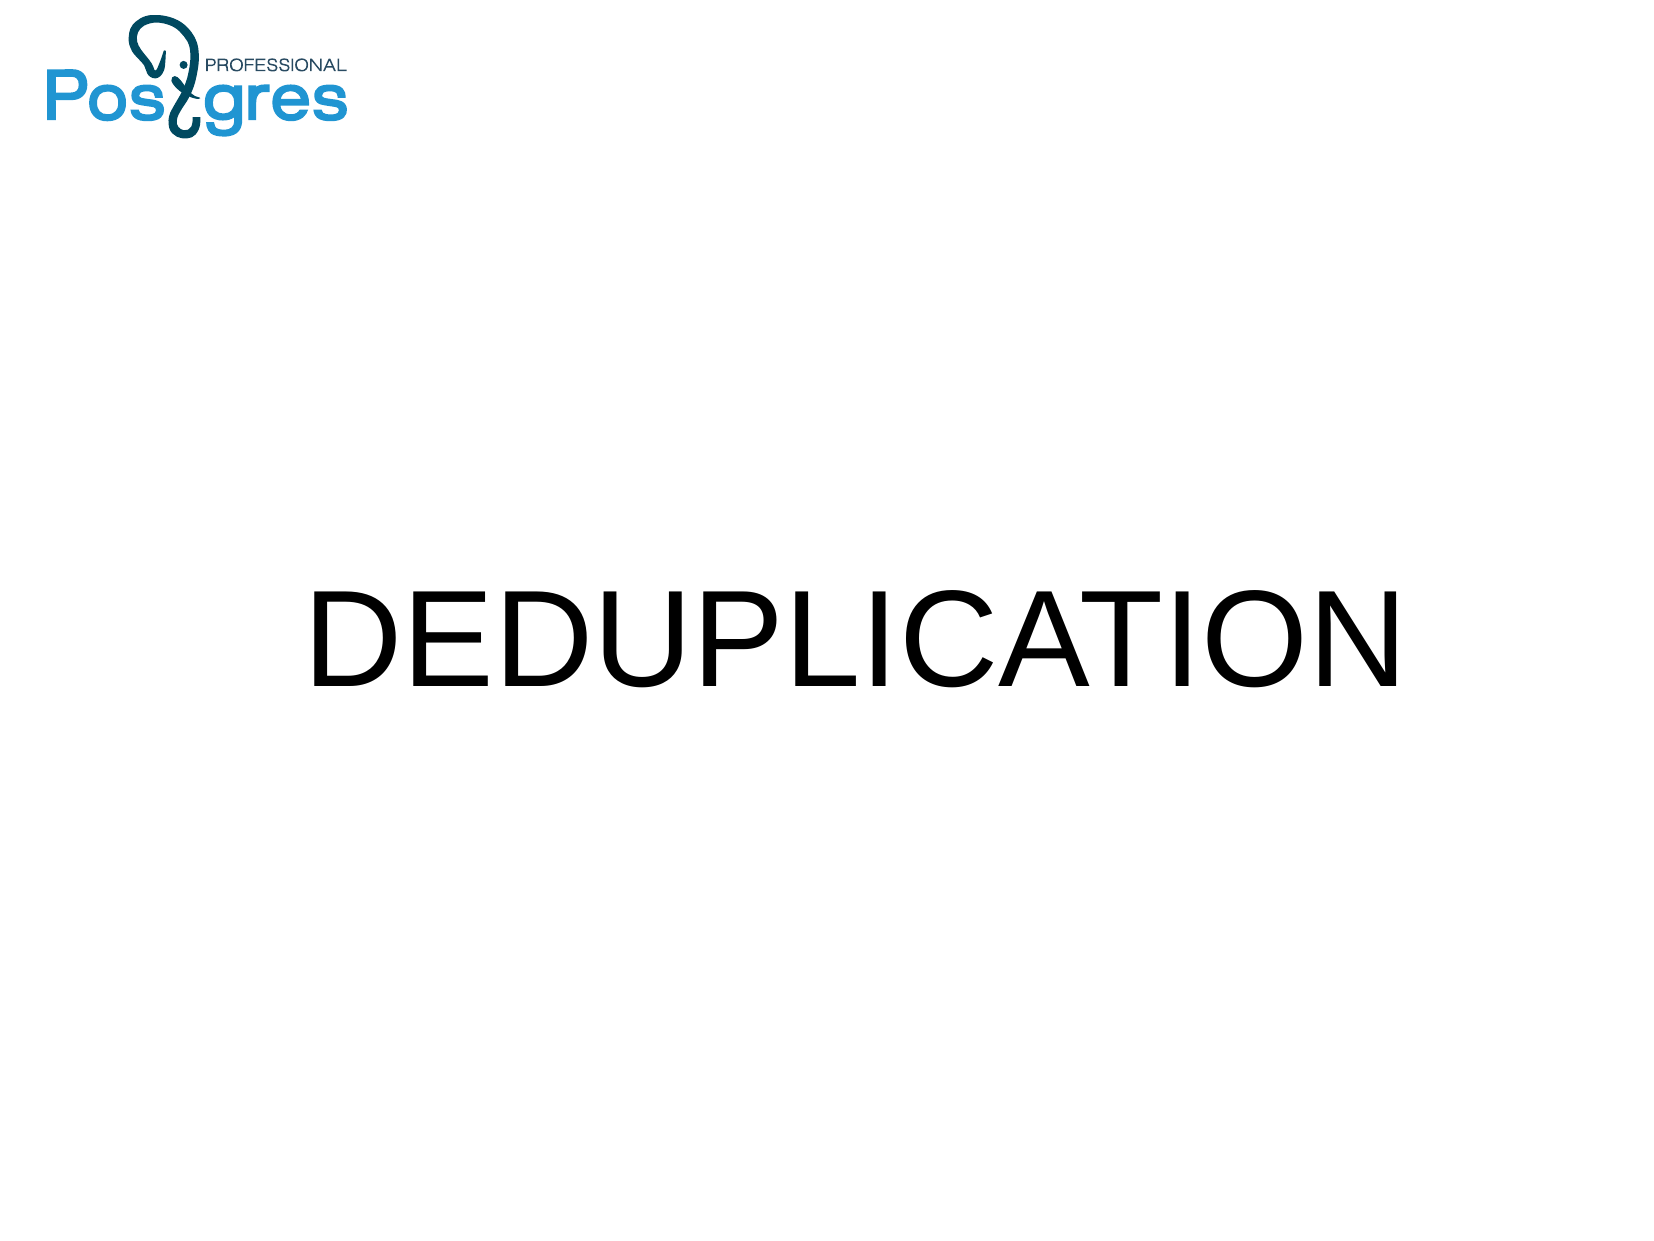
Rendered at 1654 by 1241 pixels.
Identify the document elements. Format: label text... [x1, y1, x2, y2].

list DEDUPLICATION [41, 236, 1601, 1193]
